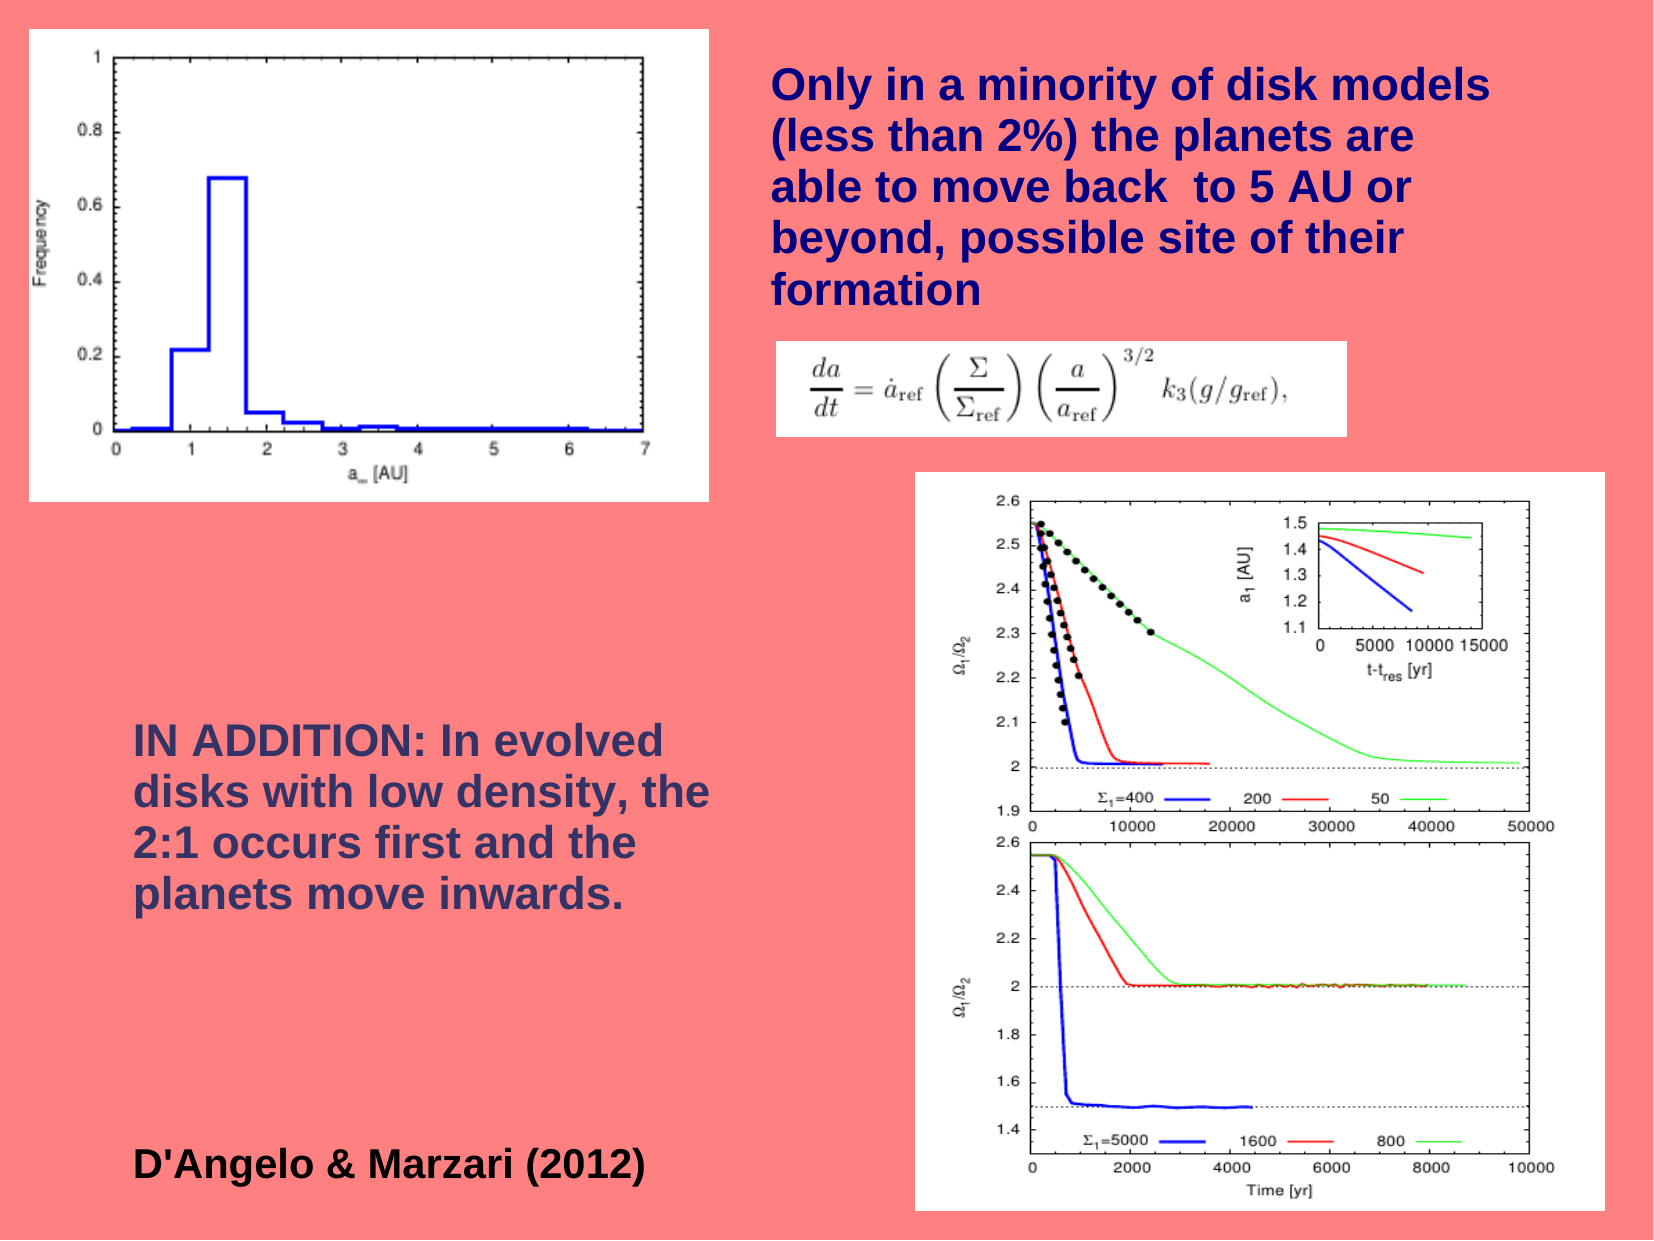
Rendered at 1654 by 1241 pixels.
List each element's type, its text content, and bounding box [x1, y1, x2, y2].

text_box IN ADDITION: In evolved disks with low density, the 2:1 occurs first and the planets move inwards. [118, 708, 798, 928]
text_box Only in a minority of disk models (less than 2%) the planets are able to move back to 5 AU or beyond, possible site of their formation [755, 52, 1524, 272]
picture [776, 341, 1347, 438]
picture [29, 29, 709, 502]
picture [915, 472, 1605, 1211]
text_box D'Angelo & Marzari (2012) [118, 1133, 839, 1196]
